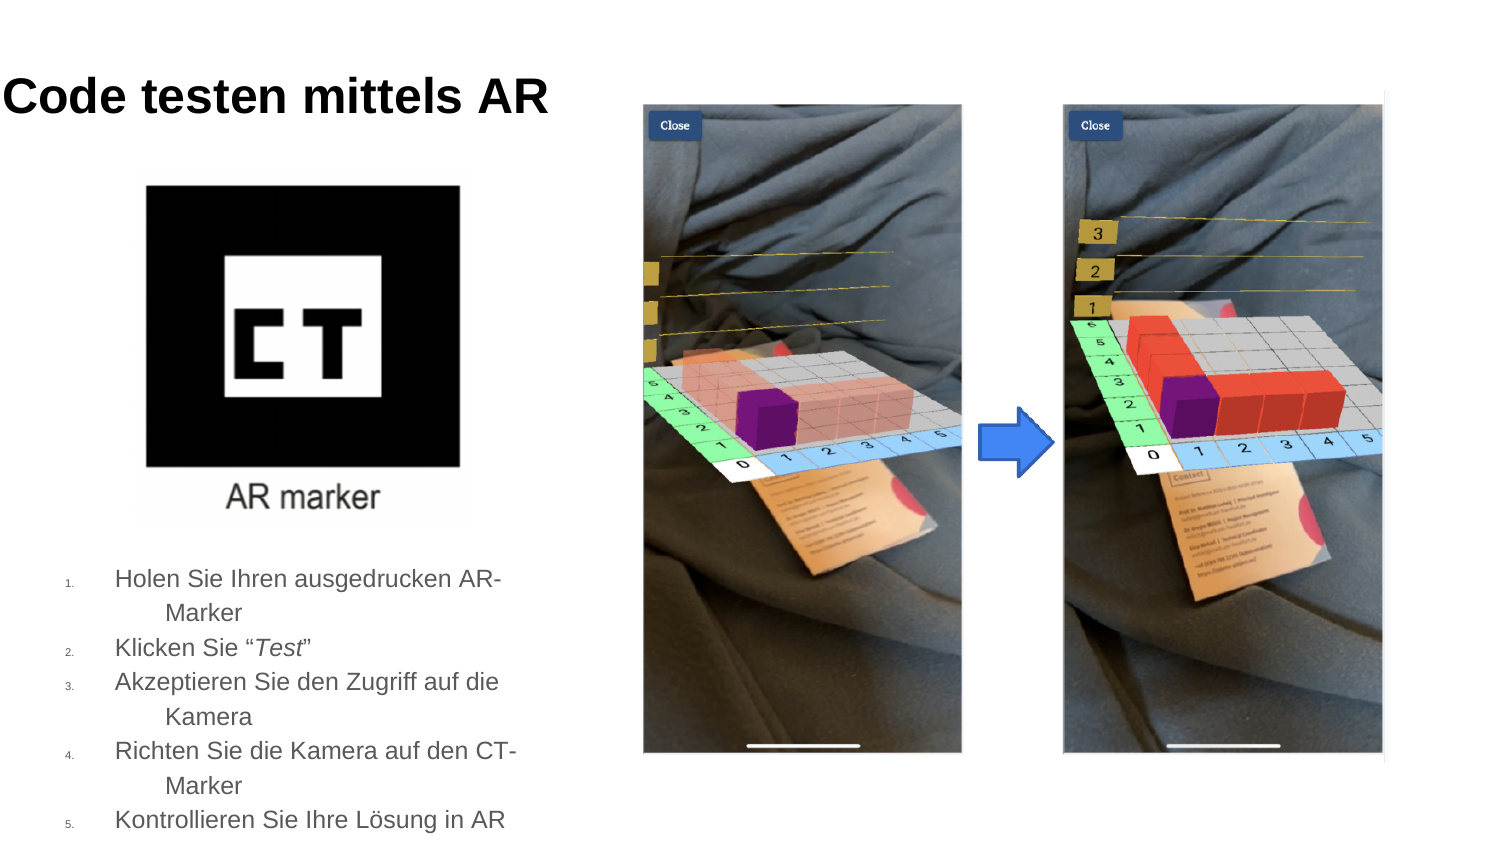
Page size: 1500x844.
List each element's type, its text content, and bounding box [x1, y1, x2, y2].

picture [638, 90, 1390, 763]
text_box Holen Sie Ihren ausgedrucken AR-Marker Klicken Sie “Test” Akzeptieren Sie den Zugriff auf die Kamera Richten Sie die Kamera auf den CT-Marker Kontrollieren Sie Ihre Lösung in AR [0, 550, 589, 756]
picture [131, 166, 476, 532]
text_box Code testen mittels AR [0, 55, 639, 294]
